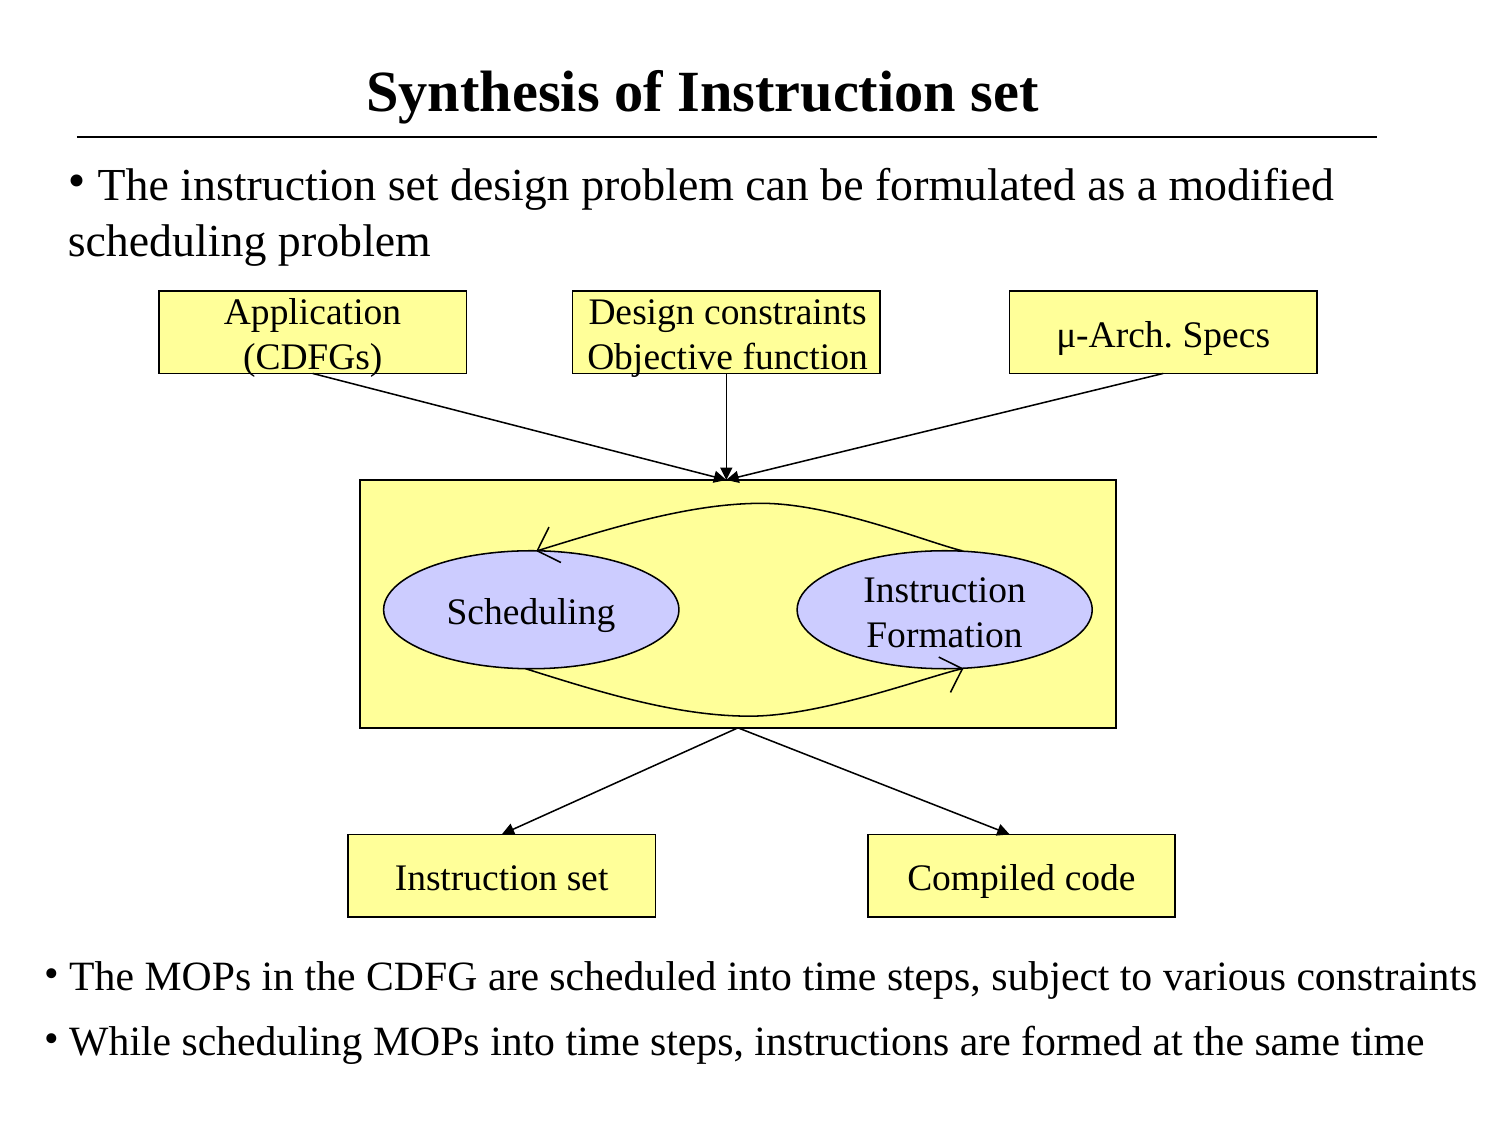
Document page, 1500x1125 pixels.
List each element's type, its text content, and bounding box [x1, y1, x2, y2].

text_box The MOPs in the CDFG are scheduled into time steps, subject to various constraints While scheduling MOPs into time steps, instructions are formed at the same time [29, 940, 1500, 1072]
text_box Scheduling [383, 550, 679, 669]
text_box The instruction set design problem can be formulated as a modified scheduling problem [53, 148, 1403, 268]
text_box [360, 479, 1117, 729]
text_box Synthesis of Instruction set [100, 31, 1306, 136]
text_box Synthesis of Instruction set [100, 138, 1306, 145]
text_box Instruction set [348, 834, 656, 917]
text_box μ-Arch. Specs [1009, 290, 1317, 374]
text_box Design constraints Objective function [572, 290, 880, 374]
text_box Compiled code [867, 834, 1176, 917]
text_box Application (CDFGs) [159, 290, 467, 374]
text_box Instruction Formation [797, 550, 1093, 669]
